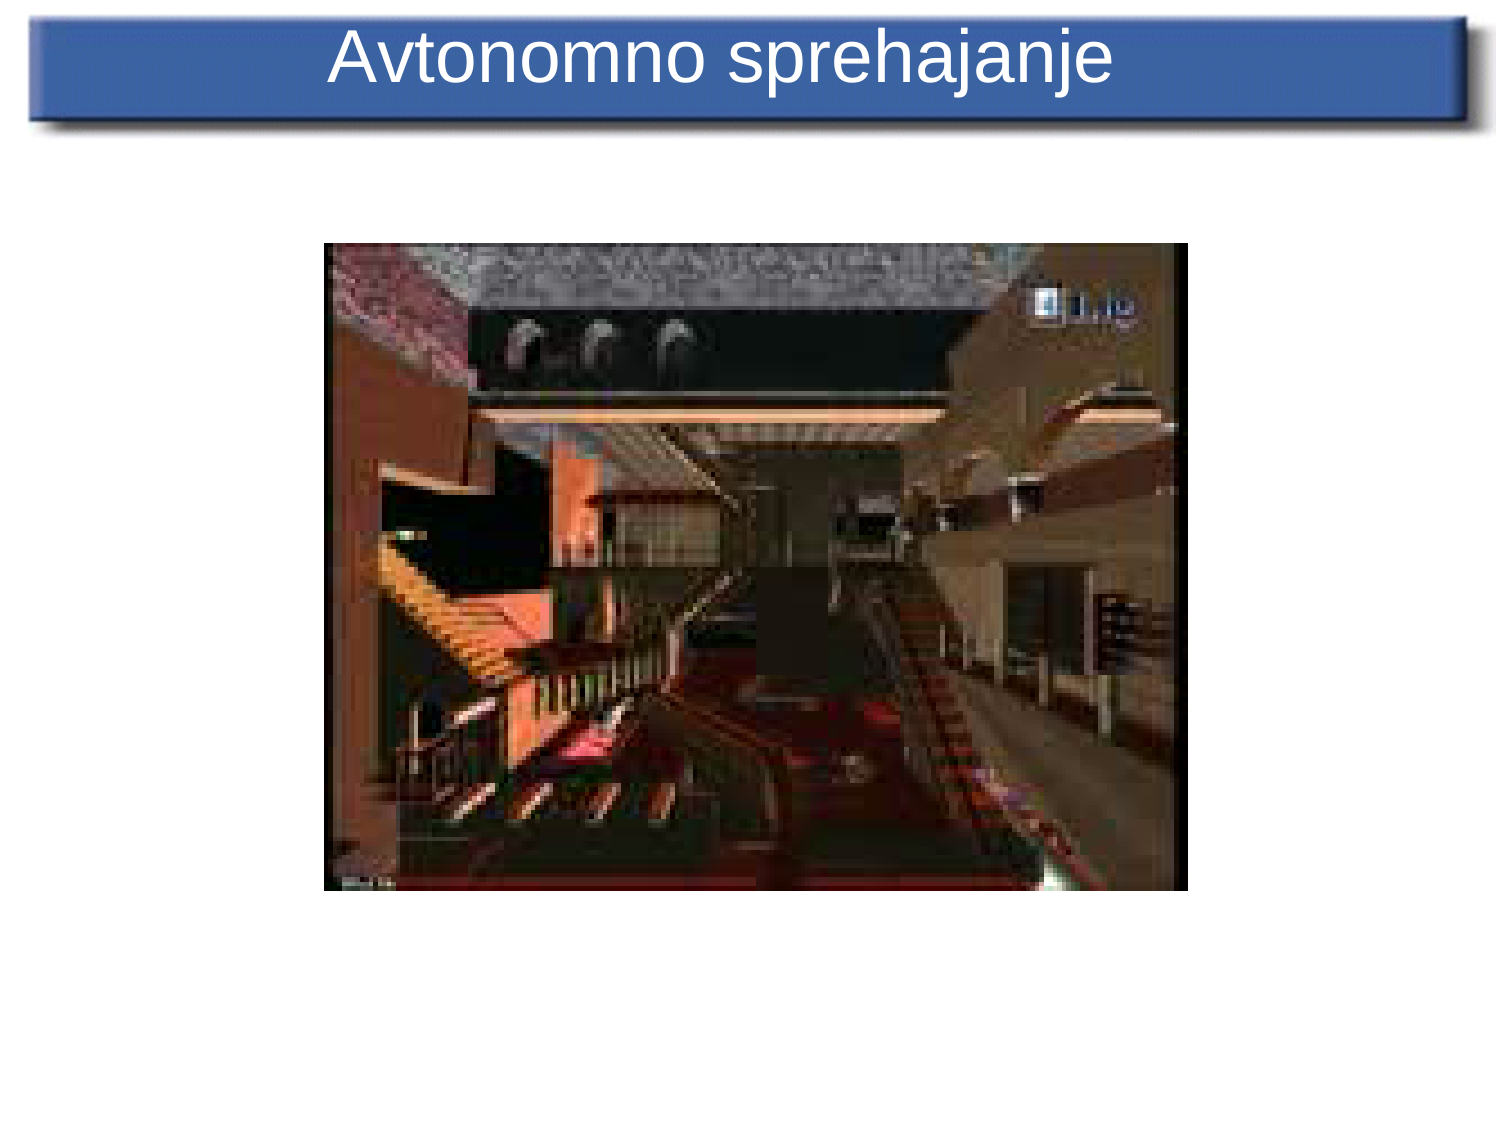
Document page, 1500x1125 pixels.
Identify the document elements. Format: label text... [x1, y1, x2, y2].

picture [27, 13, 1496, 141]
picture [324, 243, 1188, 891]
text_box Avtonomno sprehajanje [312, 0, 1131, 106]
